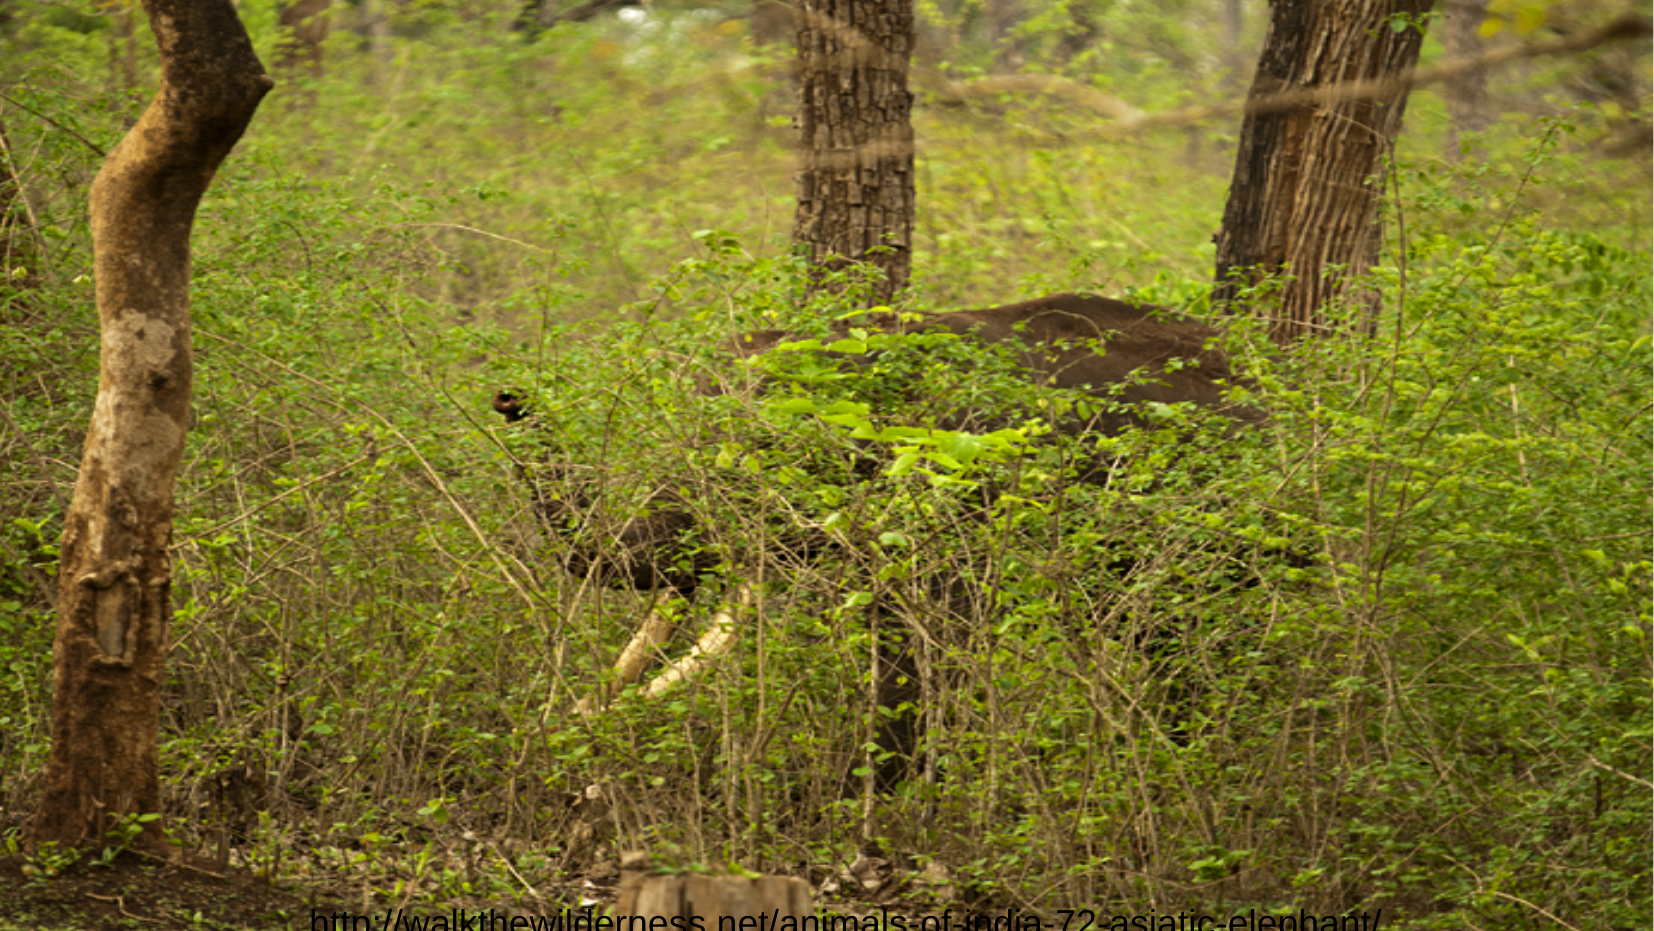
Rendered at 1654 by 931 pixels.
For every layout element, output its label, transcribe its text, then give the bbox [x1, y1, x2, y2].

picture [0, 0, 1654, 931]
text_box http://walkthewilderness.net/animals-of-india-72-asiatic-elephant/ [294, 894, 1397, 931]
